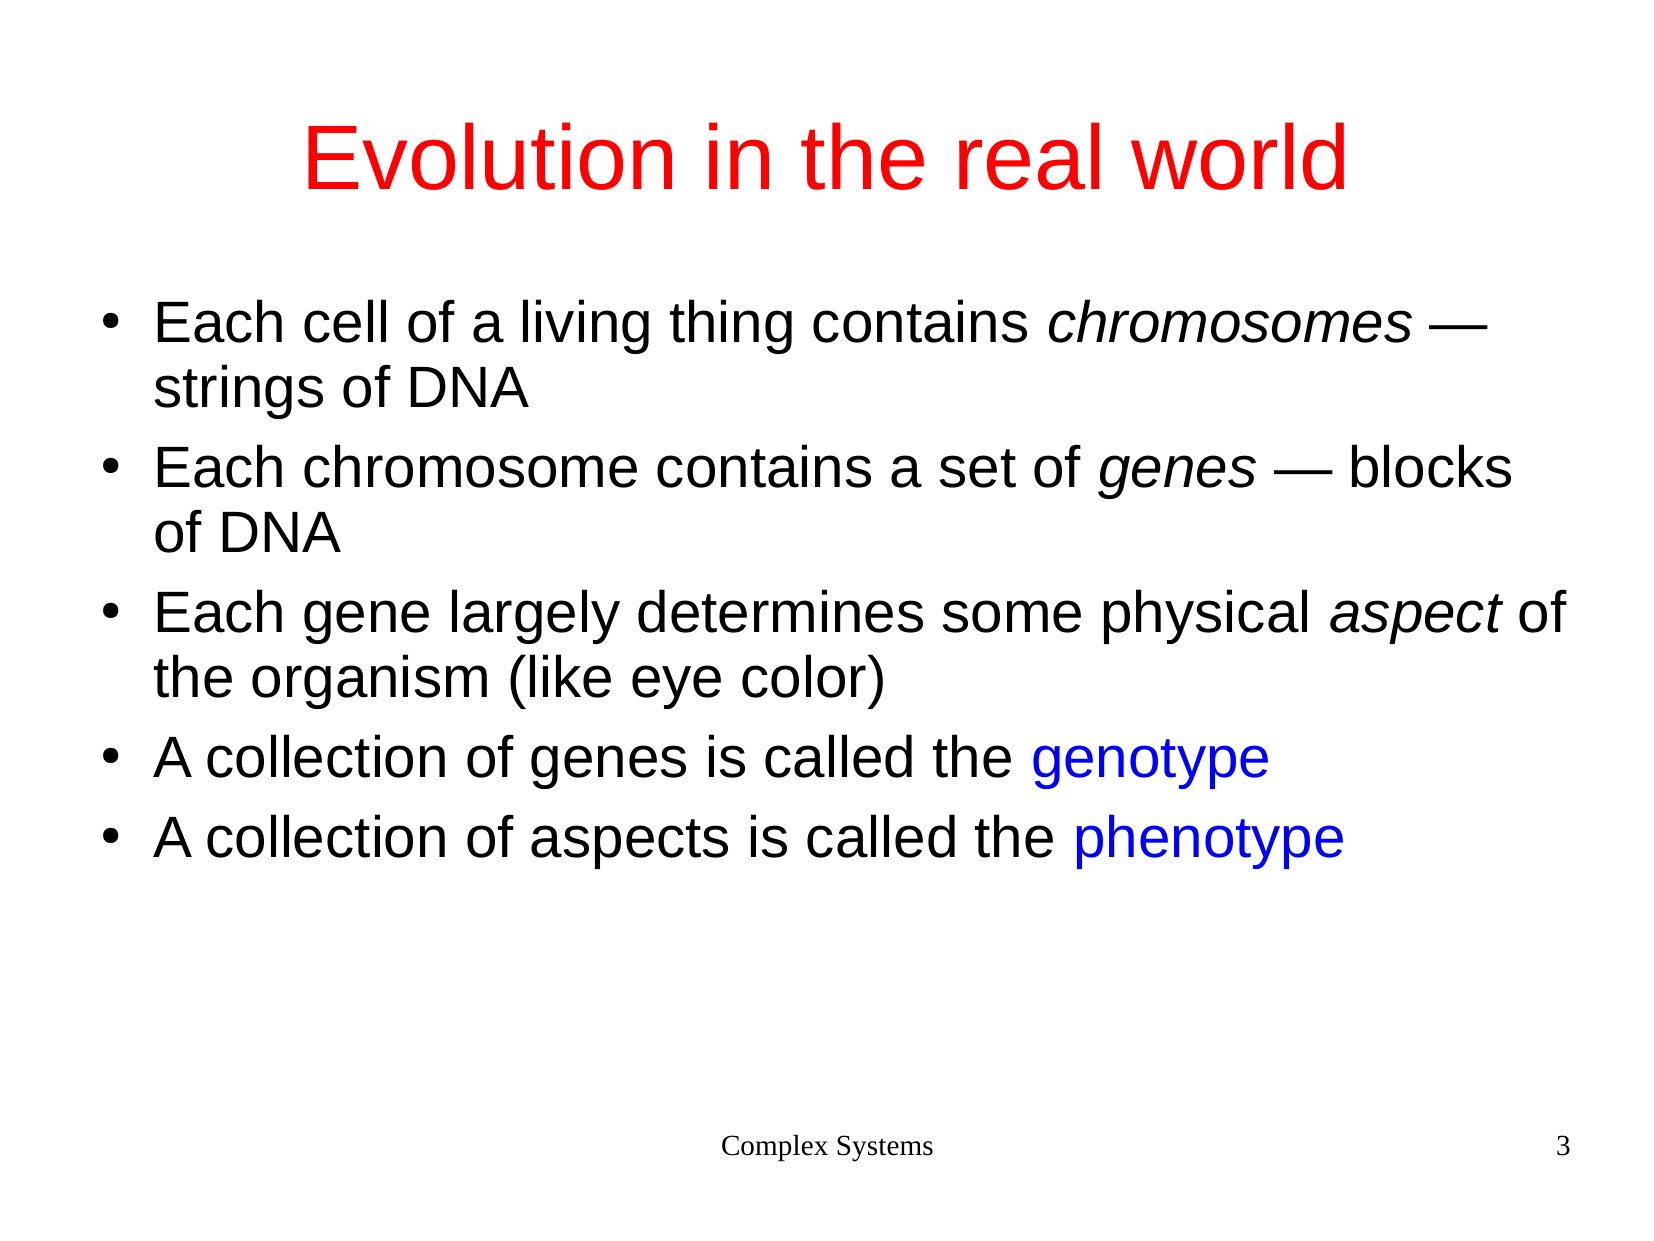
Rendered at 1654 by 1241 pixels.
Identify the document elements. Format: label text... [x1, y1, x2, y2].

list Each cell of a living thing contains chromosomes — strings of DNA Each chromosome contains a set of genes — blocks of DNA Each gene largely determines some physical aspect of the organism (like eye color) A collection of genes is called the genotype A collection of aspects is called the phenotype [82, 290, 1571, 1109]
title Evolution in the real world [82, 49, 1571, 257]
